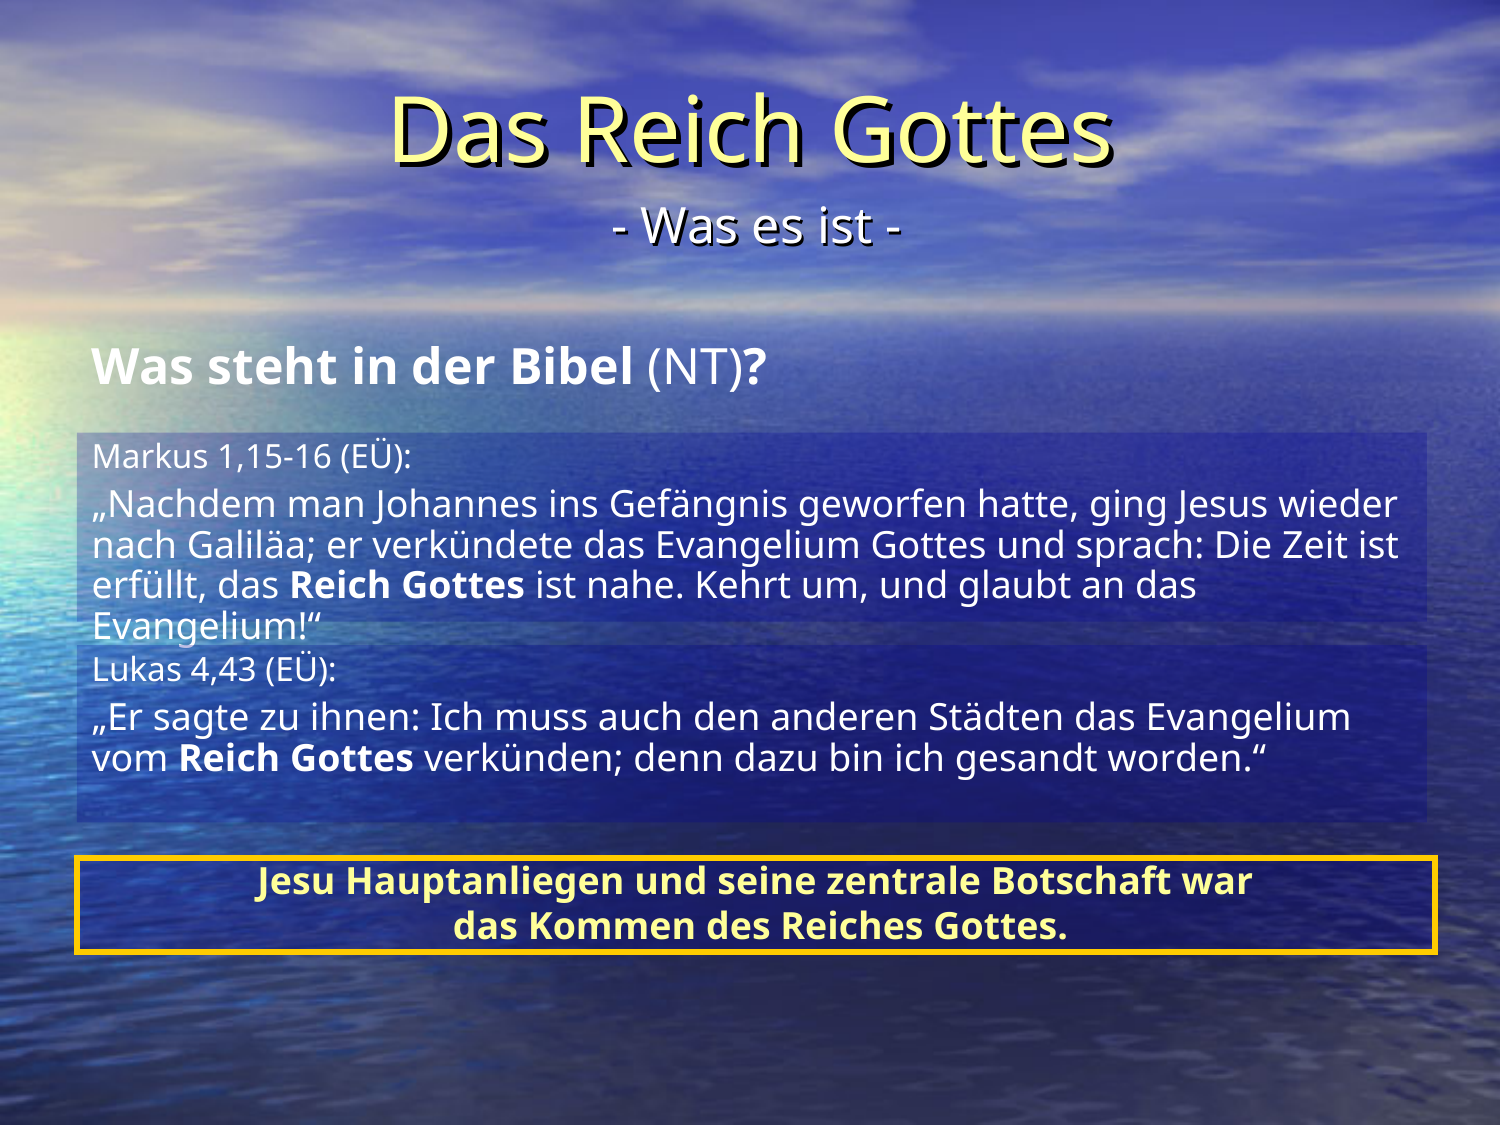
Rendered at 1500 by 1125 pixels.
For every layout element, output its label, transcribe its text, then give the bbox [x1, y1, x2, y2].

picture [0, 0, 1500, 1125]
text_box Was steht in der Bibel (NT)? [76, 338, 1436, 421]
text_box Markus 1,15-16 (EÜ): „Nachdem man Johannes ins Gefängnis geworfen hatte, ging Jesus wieder nach Galiläa; er verkündete das Evangelium Gottes und sprach: Die Zeit ist erfüllt, das Reich Gottes ist nahe. Kehrt um, und glaubt an das Evangelium!“ [76, 432, 1427, 622]
text_box Jesu Hauptanliegen und seine zentrale Botschaft war das Kommen des Reiches Gottes. [76, 857, 1436, 953]
title Das Reich Gottes - Was es ist - [75, 47, 1426, 276]
text_box Lukas 4,43 (EÜ): „Er sagte zu ihnen: Ich muss auch den anderen Städten das Evangelium vom Reich Gottes verkünden; denn dazu bin ich gesandt worden.“ [76, 645, 1427, 823]
